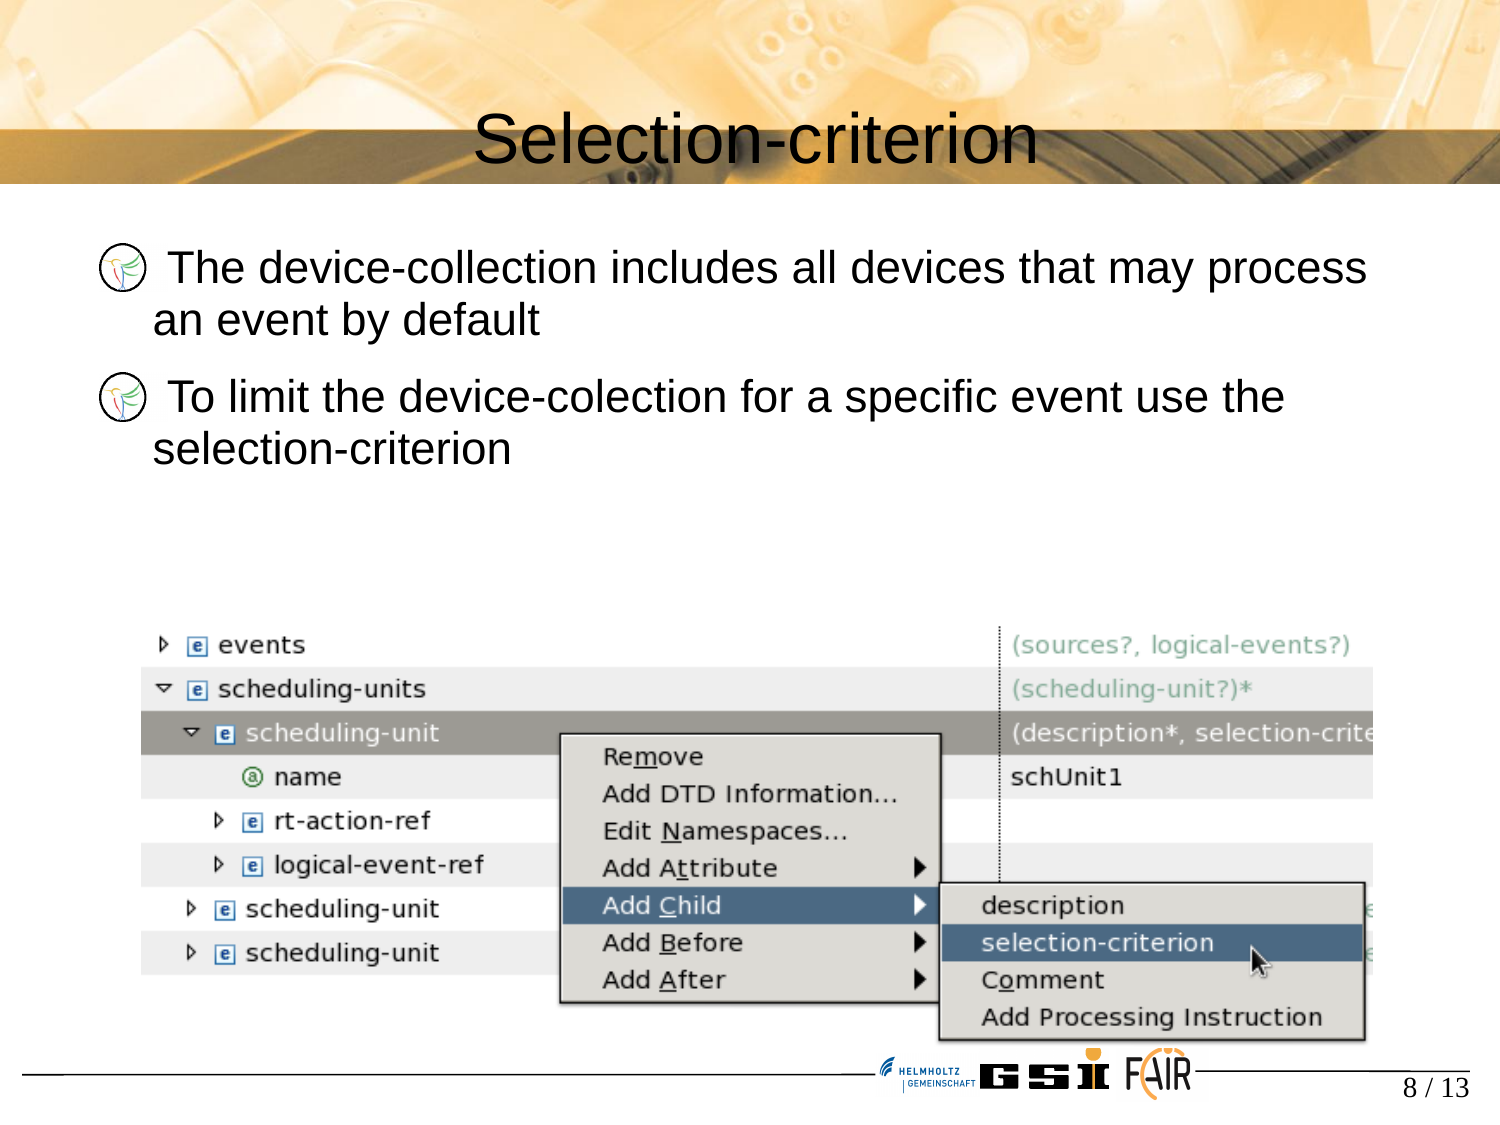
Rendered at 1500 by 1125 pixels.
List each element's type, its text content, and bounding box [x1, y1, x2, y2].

title Selection-criterion [153, 44, 1360, 233]
list The device-collection includes all devices that may process an event by default To limit the device-colection for a specific event use the selection-criterion [81, 242, 1406, 497]
picture [141, 625, 1373, 1102]
picture [0, 0, 1500, 186]
